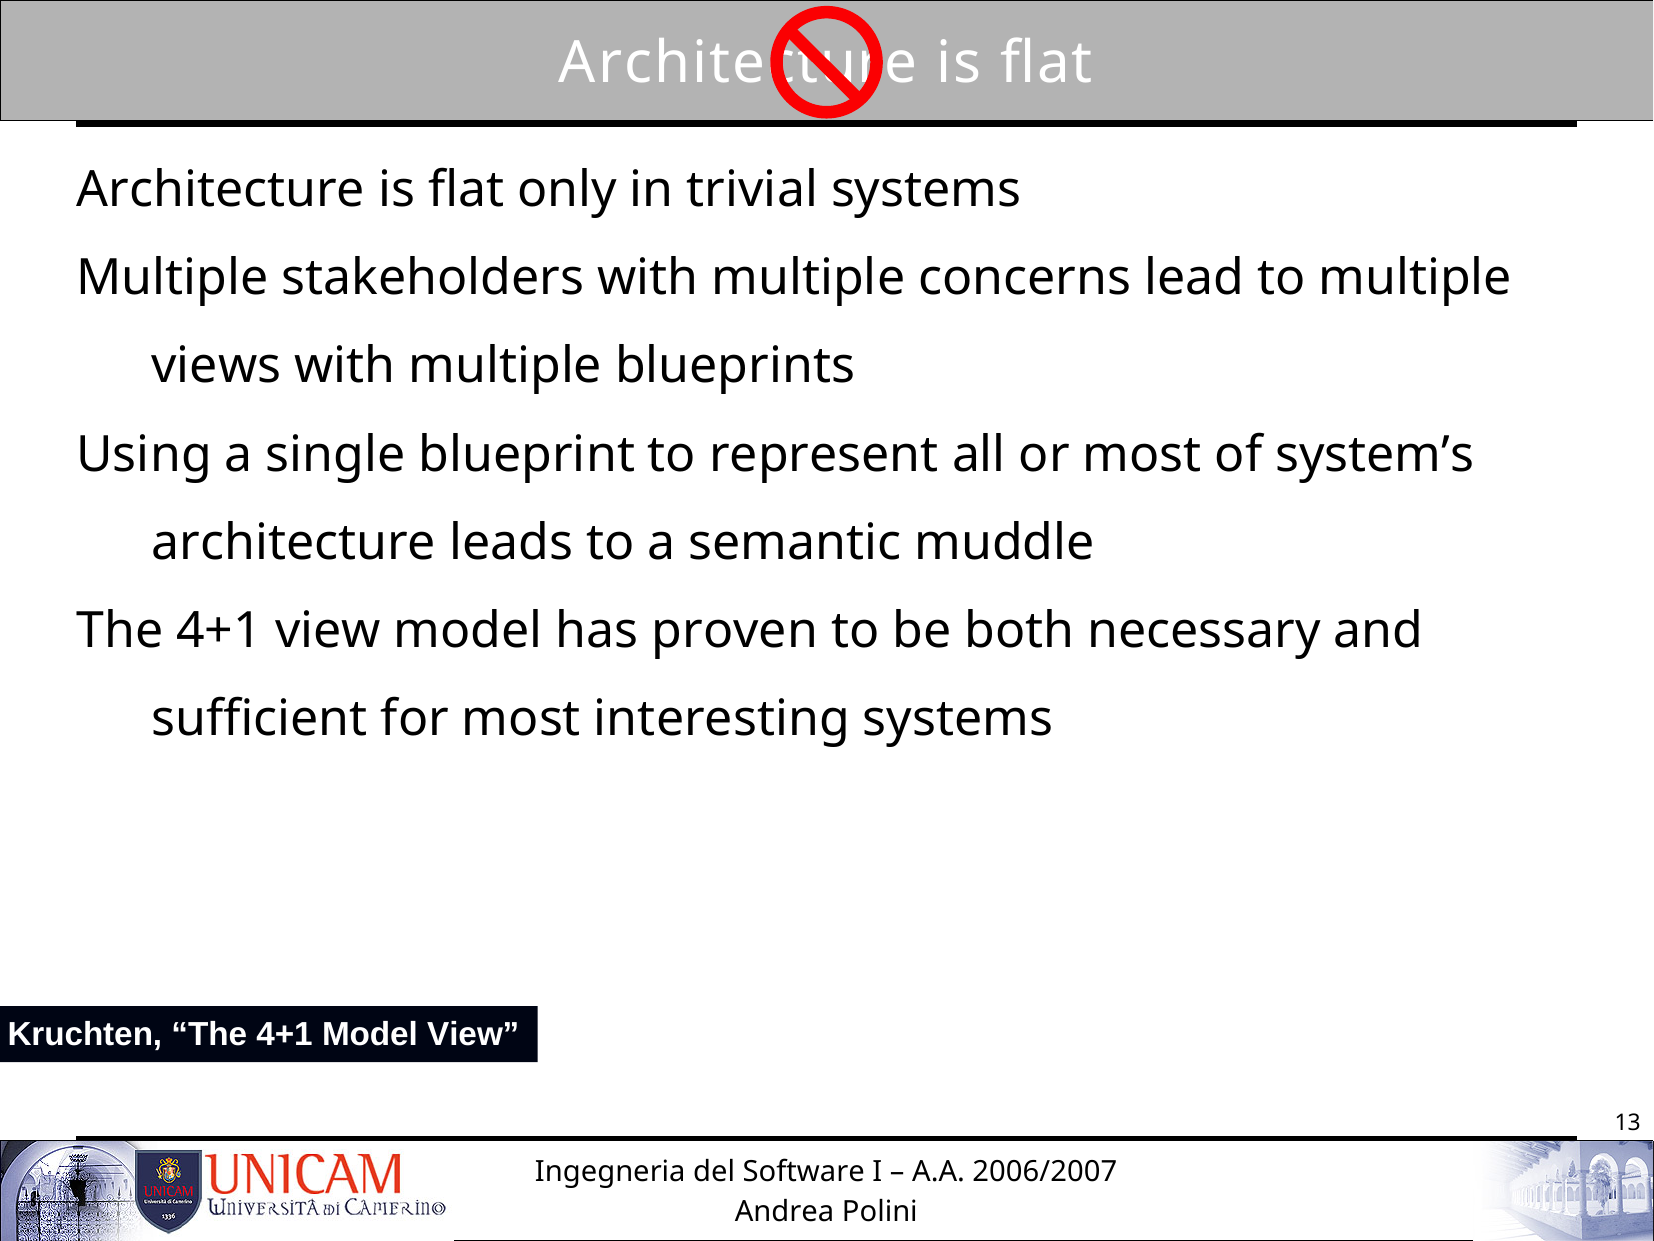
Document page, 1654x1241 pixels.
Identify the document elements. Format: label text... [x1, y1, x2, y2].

picture [0, 1141, 454, 1241]
text_box Kruchten, “The 4+1 Model View” [0, 1006, 538, 1063]
title Architecture is flat [0, 0, 1653, 121]
picture [1473, 1141, 1654, 1241]
list Architecture is flat only in trivial systems Multiple stakeholders with multiple concerns lead to multiple views with multiple blueprints Using a single blueprint to represent all or most of system’s architecture leads to a semantic muddle The 4+1 view model has proven to be both necessary and sufficient for most interesting systems [76, 152, 1577, 715]
